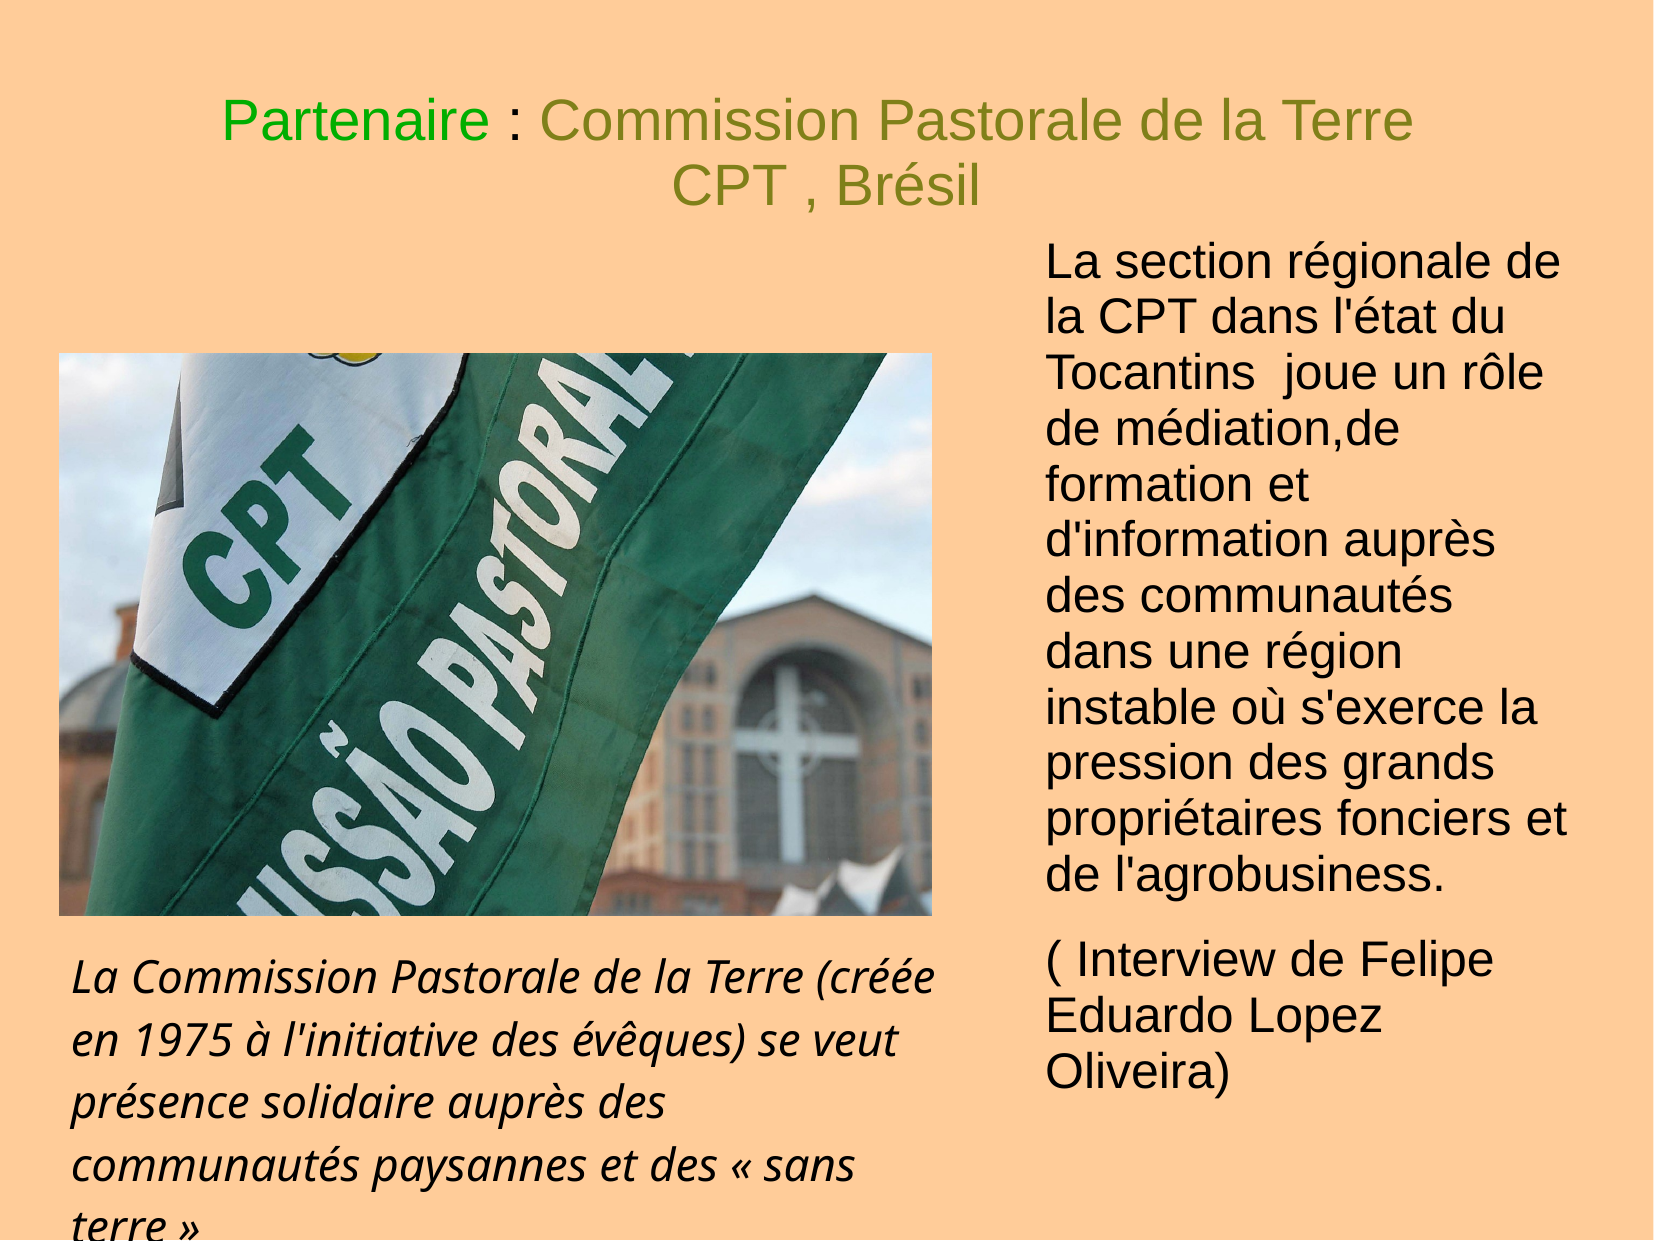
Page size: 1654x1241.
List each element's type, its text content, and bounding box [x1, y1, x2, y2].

list La section régionale de la CPT dans l'état du Tocantins joue un rôle de médiation,de formation et d'information auprès des communautés dans une région instable où s'exerce la pression des grands propriétaires fonciers et de l'agrobusiness. ( Interview de Felipe Eduardo Lopez Oliveira) [974, 147, 1583, 1217]
picture [59, 353, 932, 916]
list La Commission Pastorale de la Terre (créée en 1975 à l'initiative des évêques) se veut présence solidaire auprès des communautés paysannes et des « sans terre » [0, 944, 945, 1241]
title Partenaire : Commission Pastorale de la Terre CPT , Brésil [82, 49, 1571, 257]
